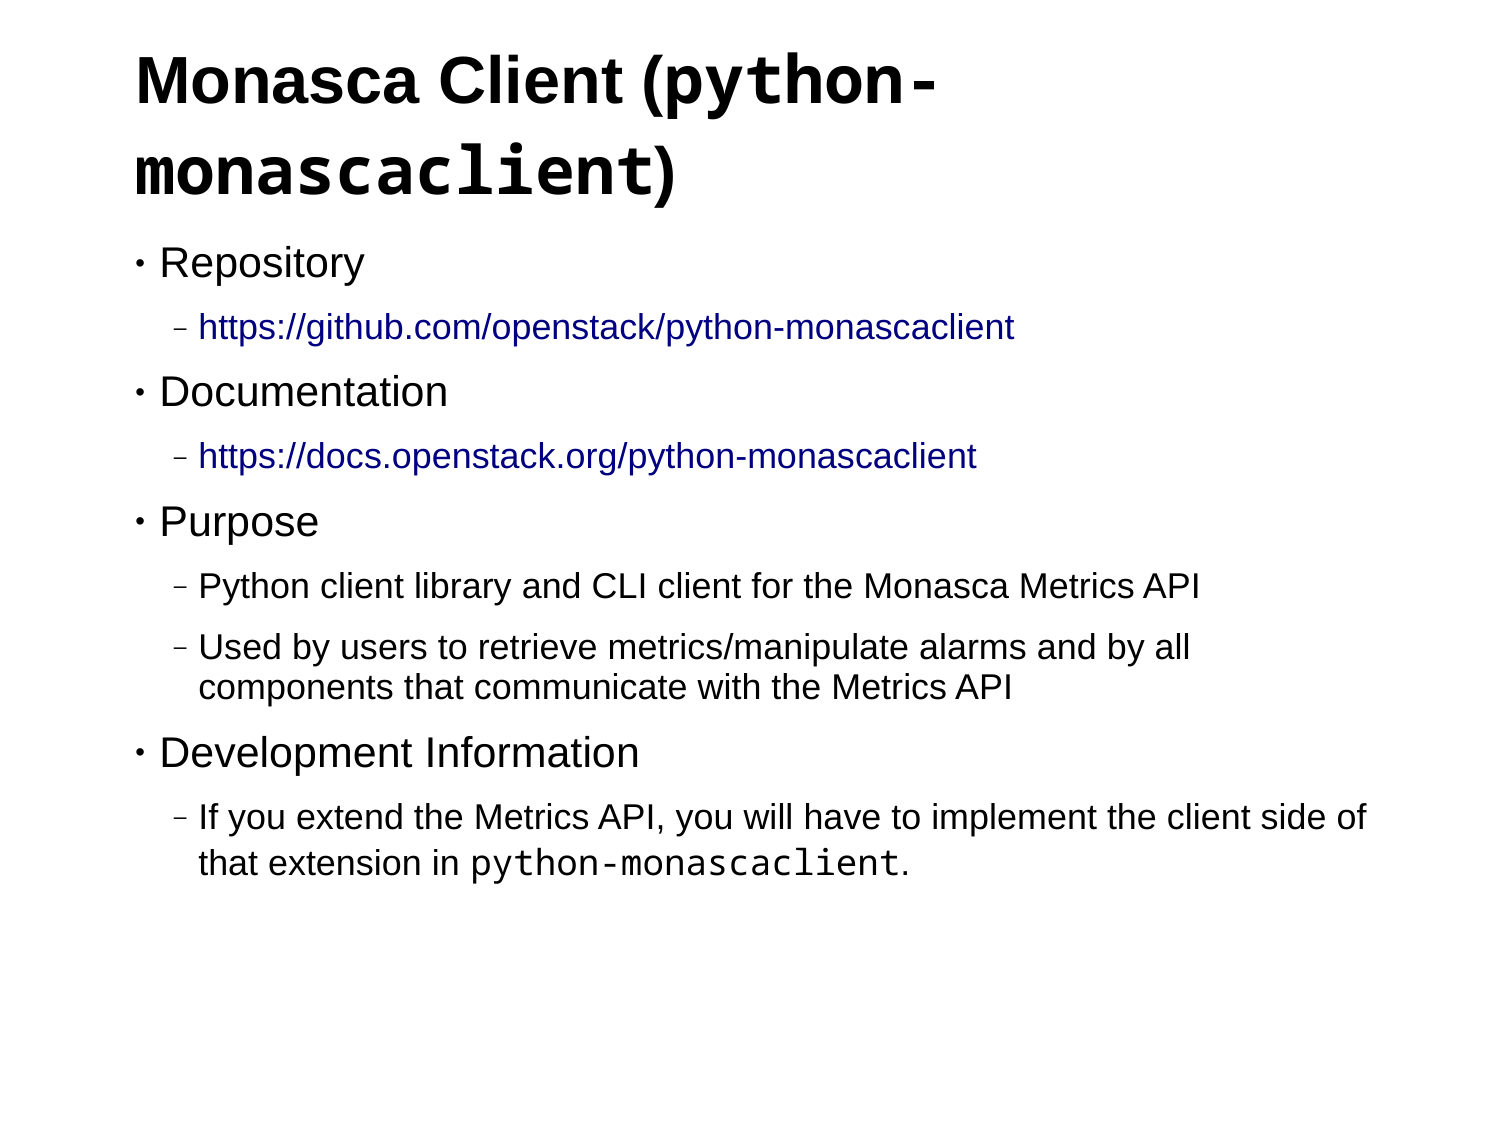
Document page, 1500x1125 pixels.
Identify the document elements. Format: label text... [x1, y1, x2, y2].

title Monasca Client (python-monascaclient) [135, 38, 1372, 207]
list Repository https://github.com/openstack/python-monascaclient Documentation https://docs.openstack.org/python-monascaclient Purpose Python client library and CLI client for the Monasca Metrics API Used by users to retrieve metrics/manipulate alarms and by all components that communicate with the Metrics API Development Information If you extend the Metrics API, you will have to implement the client side of that extension in python-monascaclient. [135, 238, 1372, 892]
